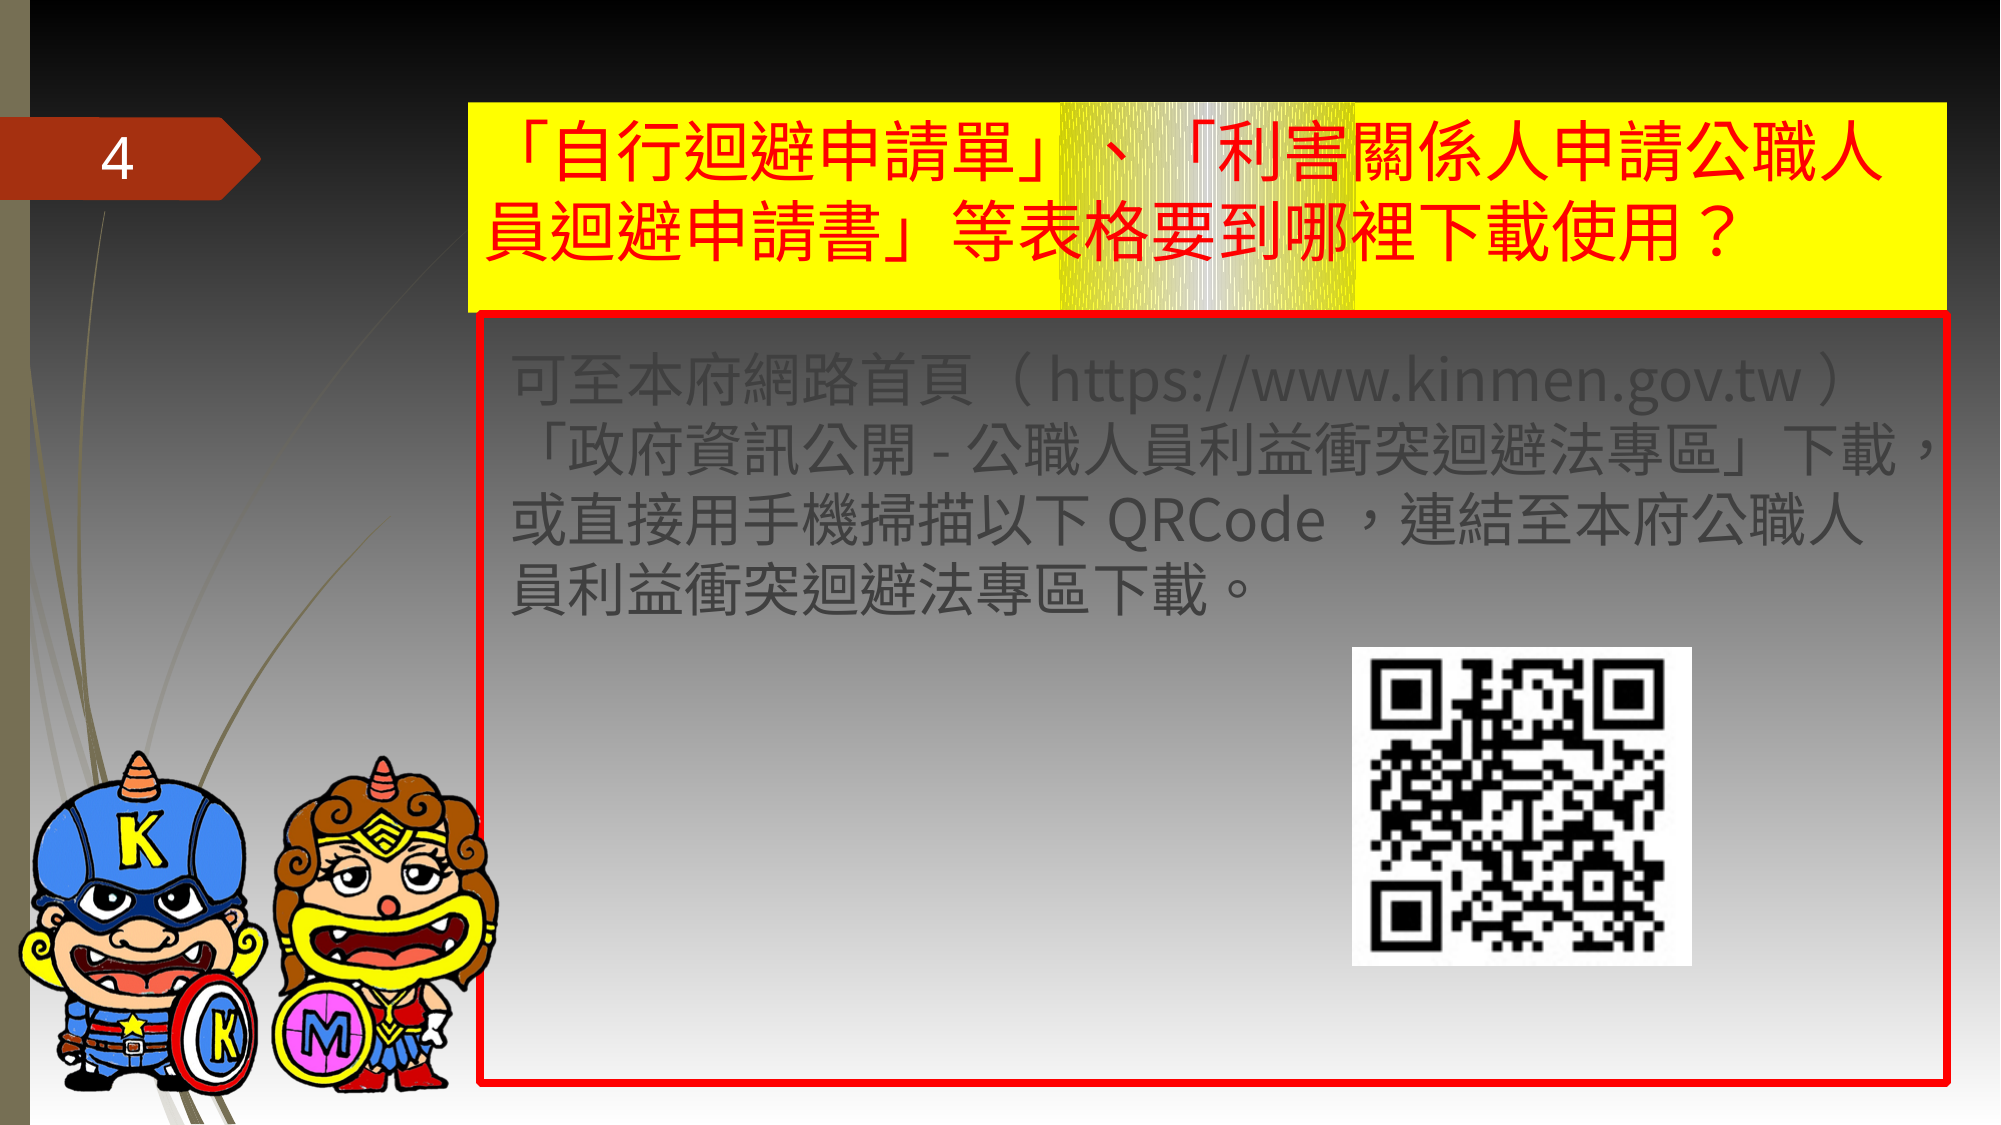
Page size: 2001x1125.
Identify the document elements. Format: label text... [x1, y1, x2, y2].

picture [0, 745, 510, 1101]
title 「自行迴避申請單」、「利害關係人申請公職人員迴避申請書」等表格要到哪裡下載使用？ [468, 102, 1947, 313]
text_box 4 [86, 114, 199, 199]
picture [1352, 647, 1692, 966]
list 可至本府網路首頁（https://www.kinmen.gov.tw）「政府資訊公開-公職人員利益衝突迴避法專區」下載，或直接用手機掃描以下QRCode，連結至本府公職人員利益衝突迴避法專區下載。 [480, 313, 1947, 1084]
